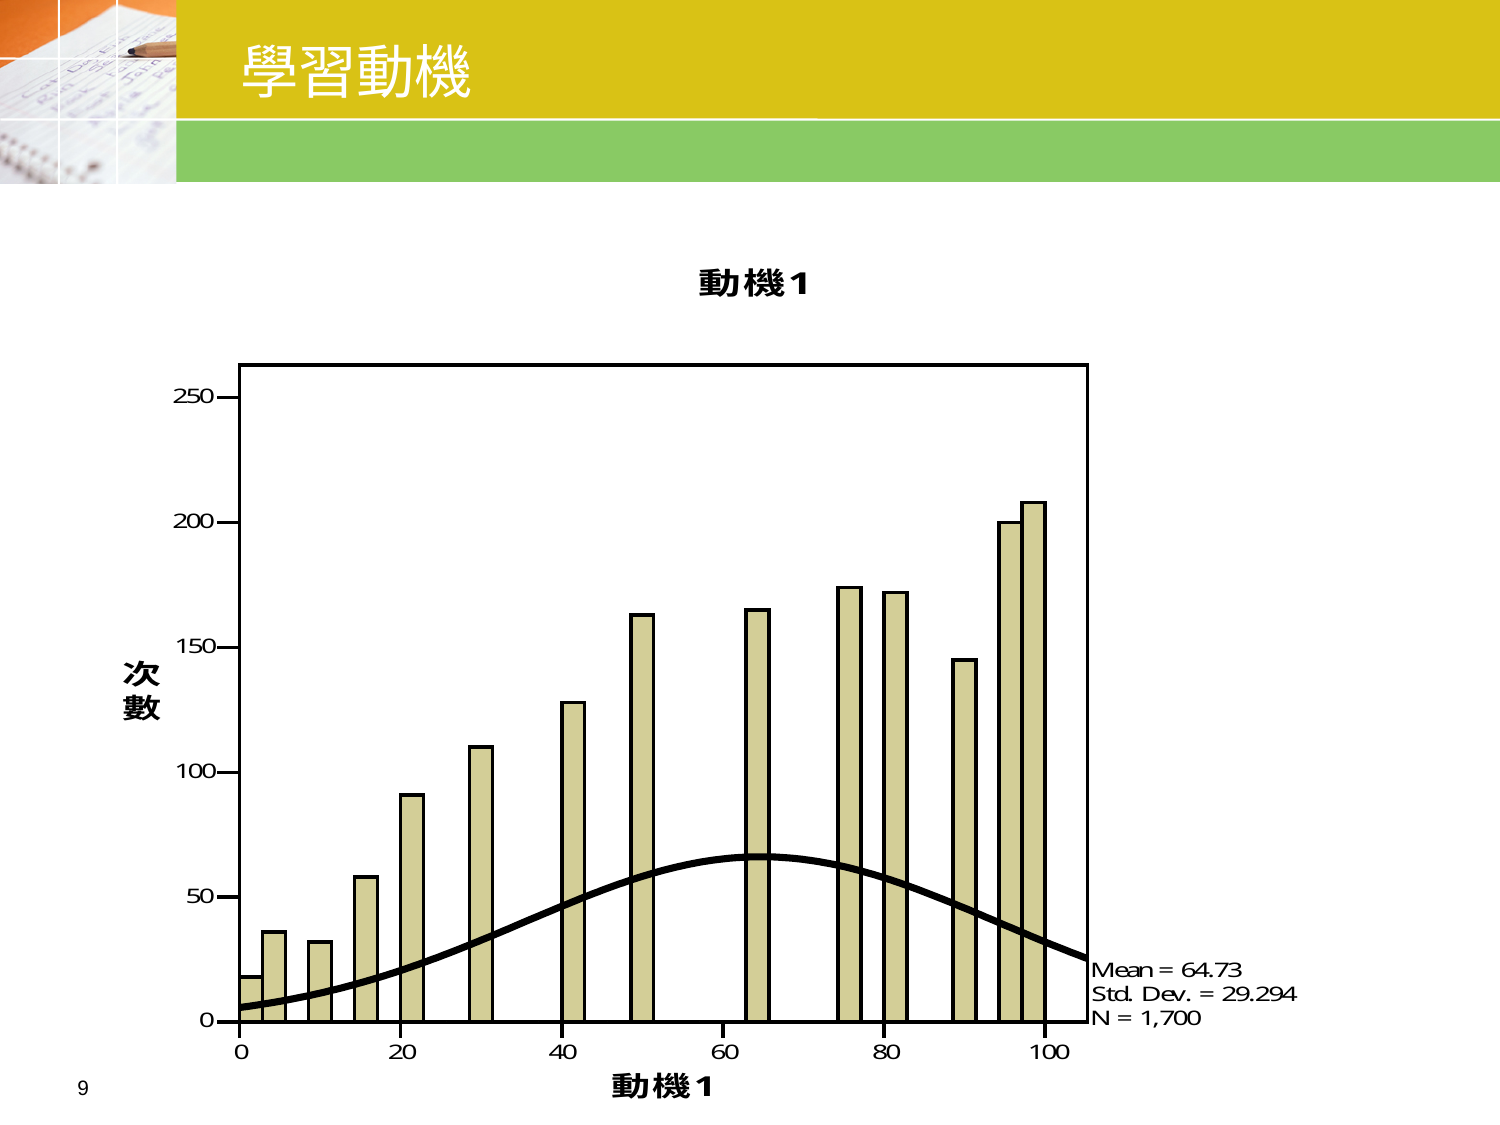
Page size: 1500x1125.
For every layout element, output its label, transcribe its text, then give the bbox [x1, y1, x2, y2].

text_box [62, 1067, 88, 1111]
picture [88, 184, 1424, 1125]
title 學習動機 [225, 28, 1388, 109]
